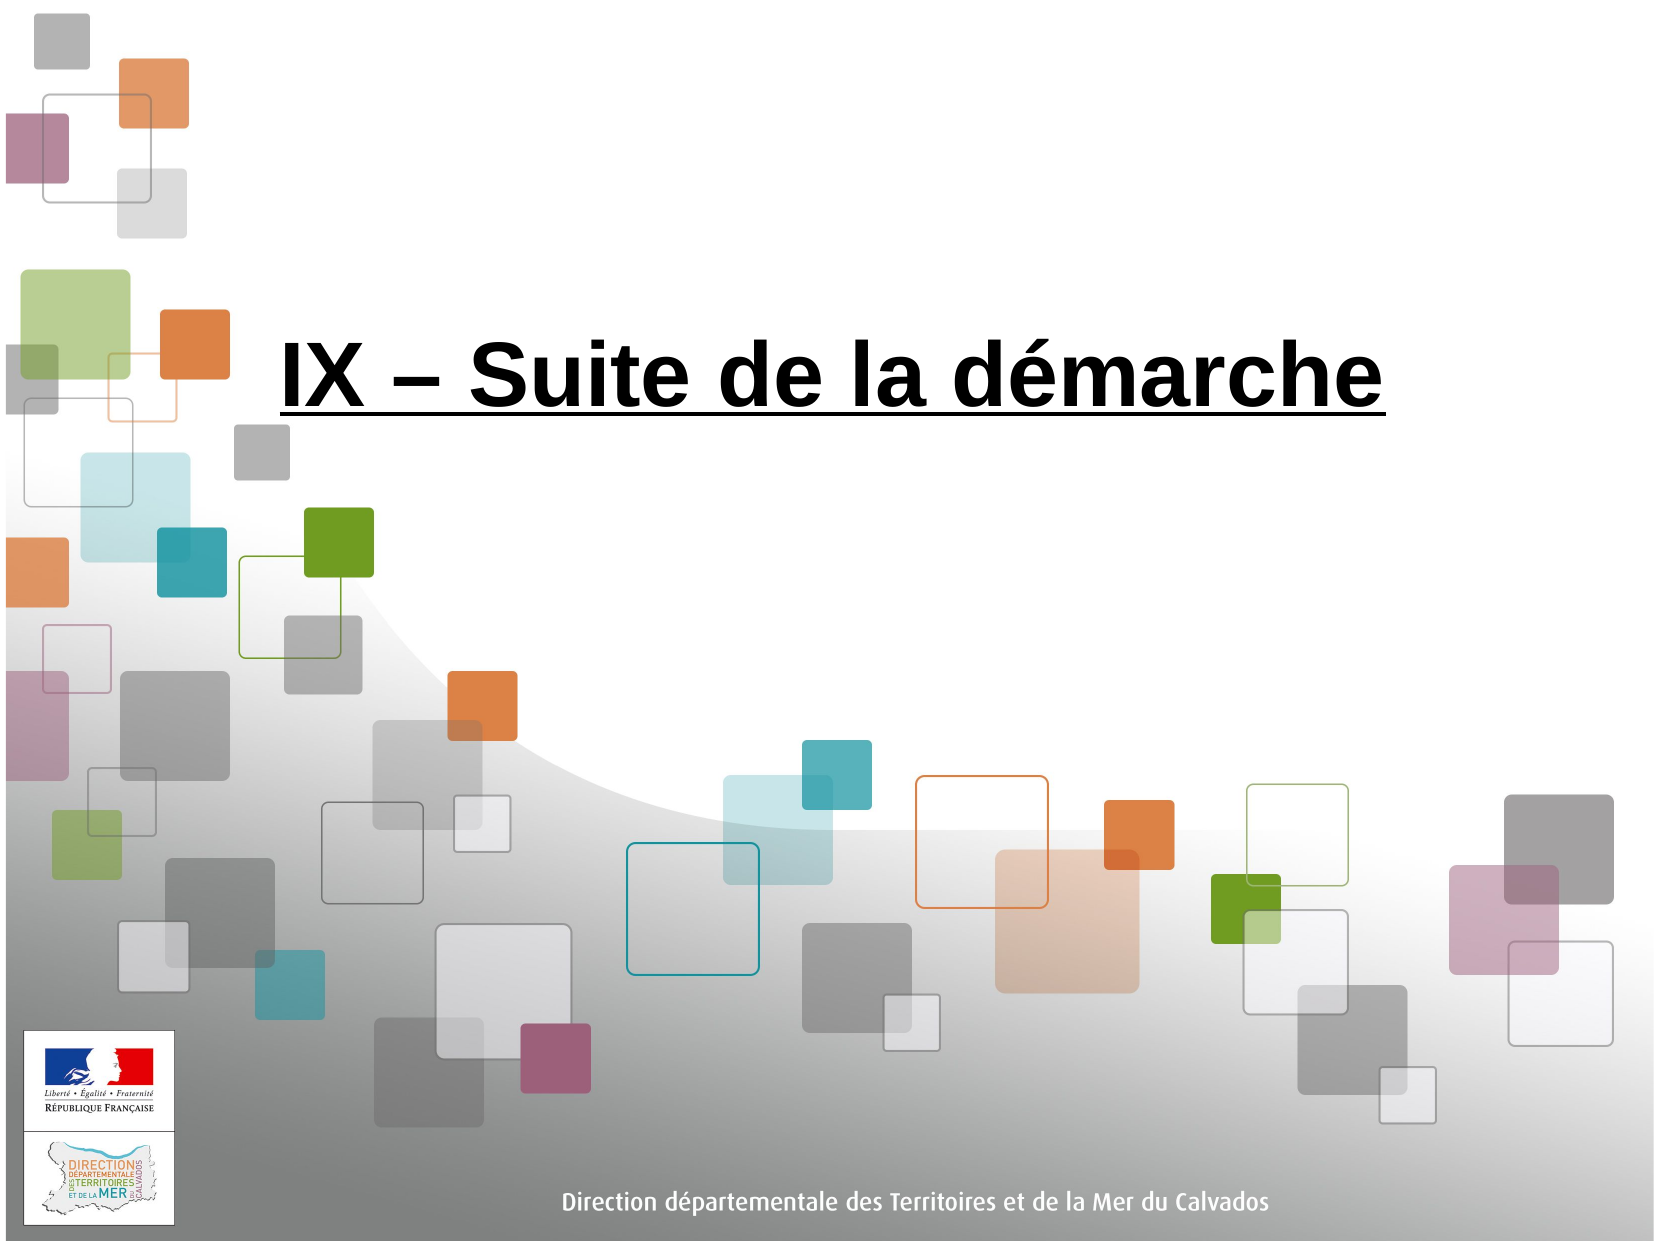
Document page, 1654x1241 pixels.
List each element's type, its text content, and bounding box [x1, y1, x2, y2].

picture [5, 3, 1654, 1241]
title IX – Suite de la démarche [129, 307, 1536, 514]
